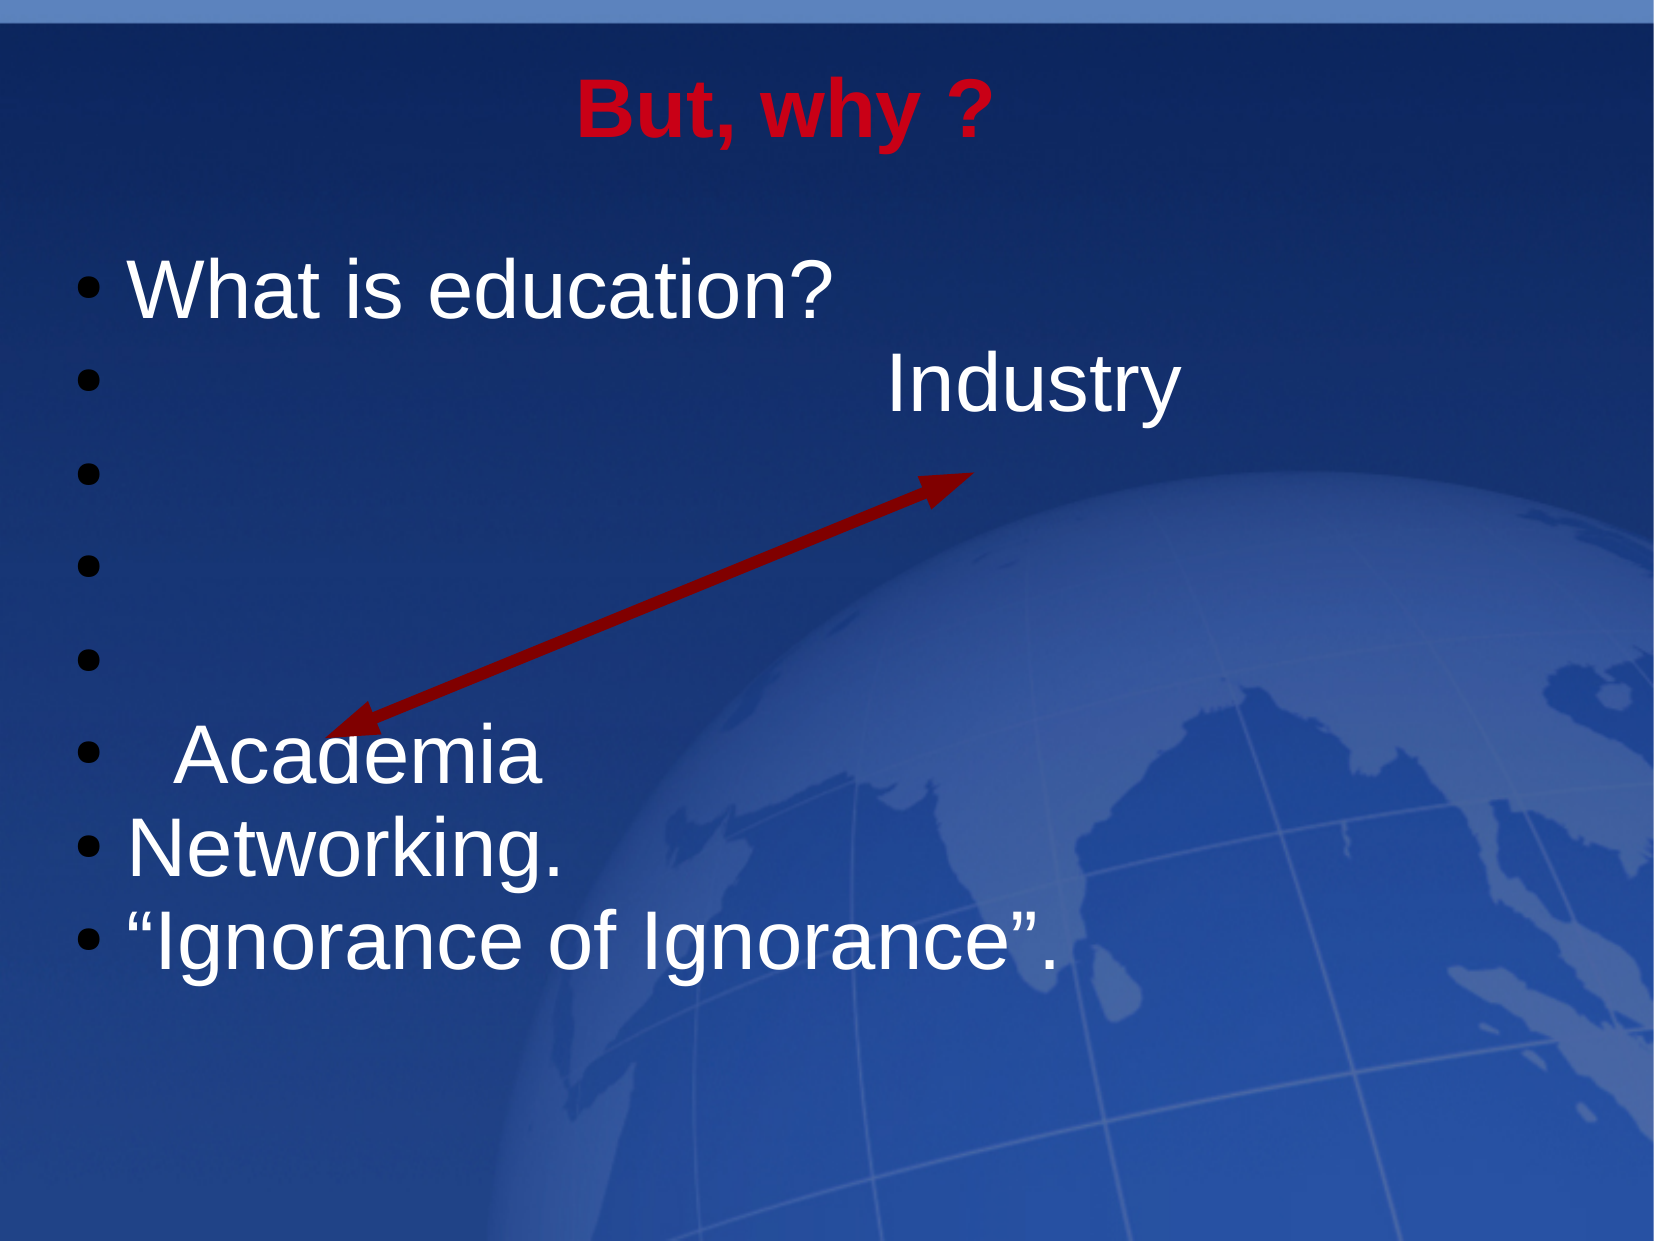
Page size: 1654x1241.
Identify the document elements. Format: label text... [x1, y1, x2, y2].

picture [0, 0, 1654, 1241]
text_box What is education? Industry Academia Networking. “Ignorance of Ignorance”. [59, 236, 1447, 1077]
text_box But, why ? [561, 55, 1086, 178]
